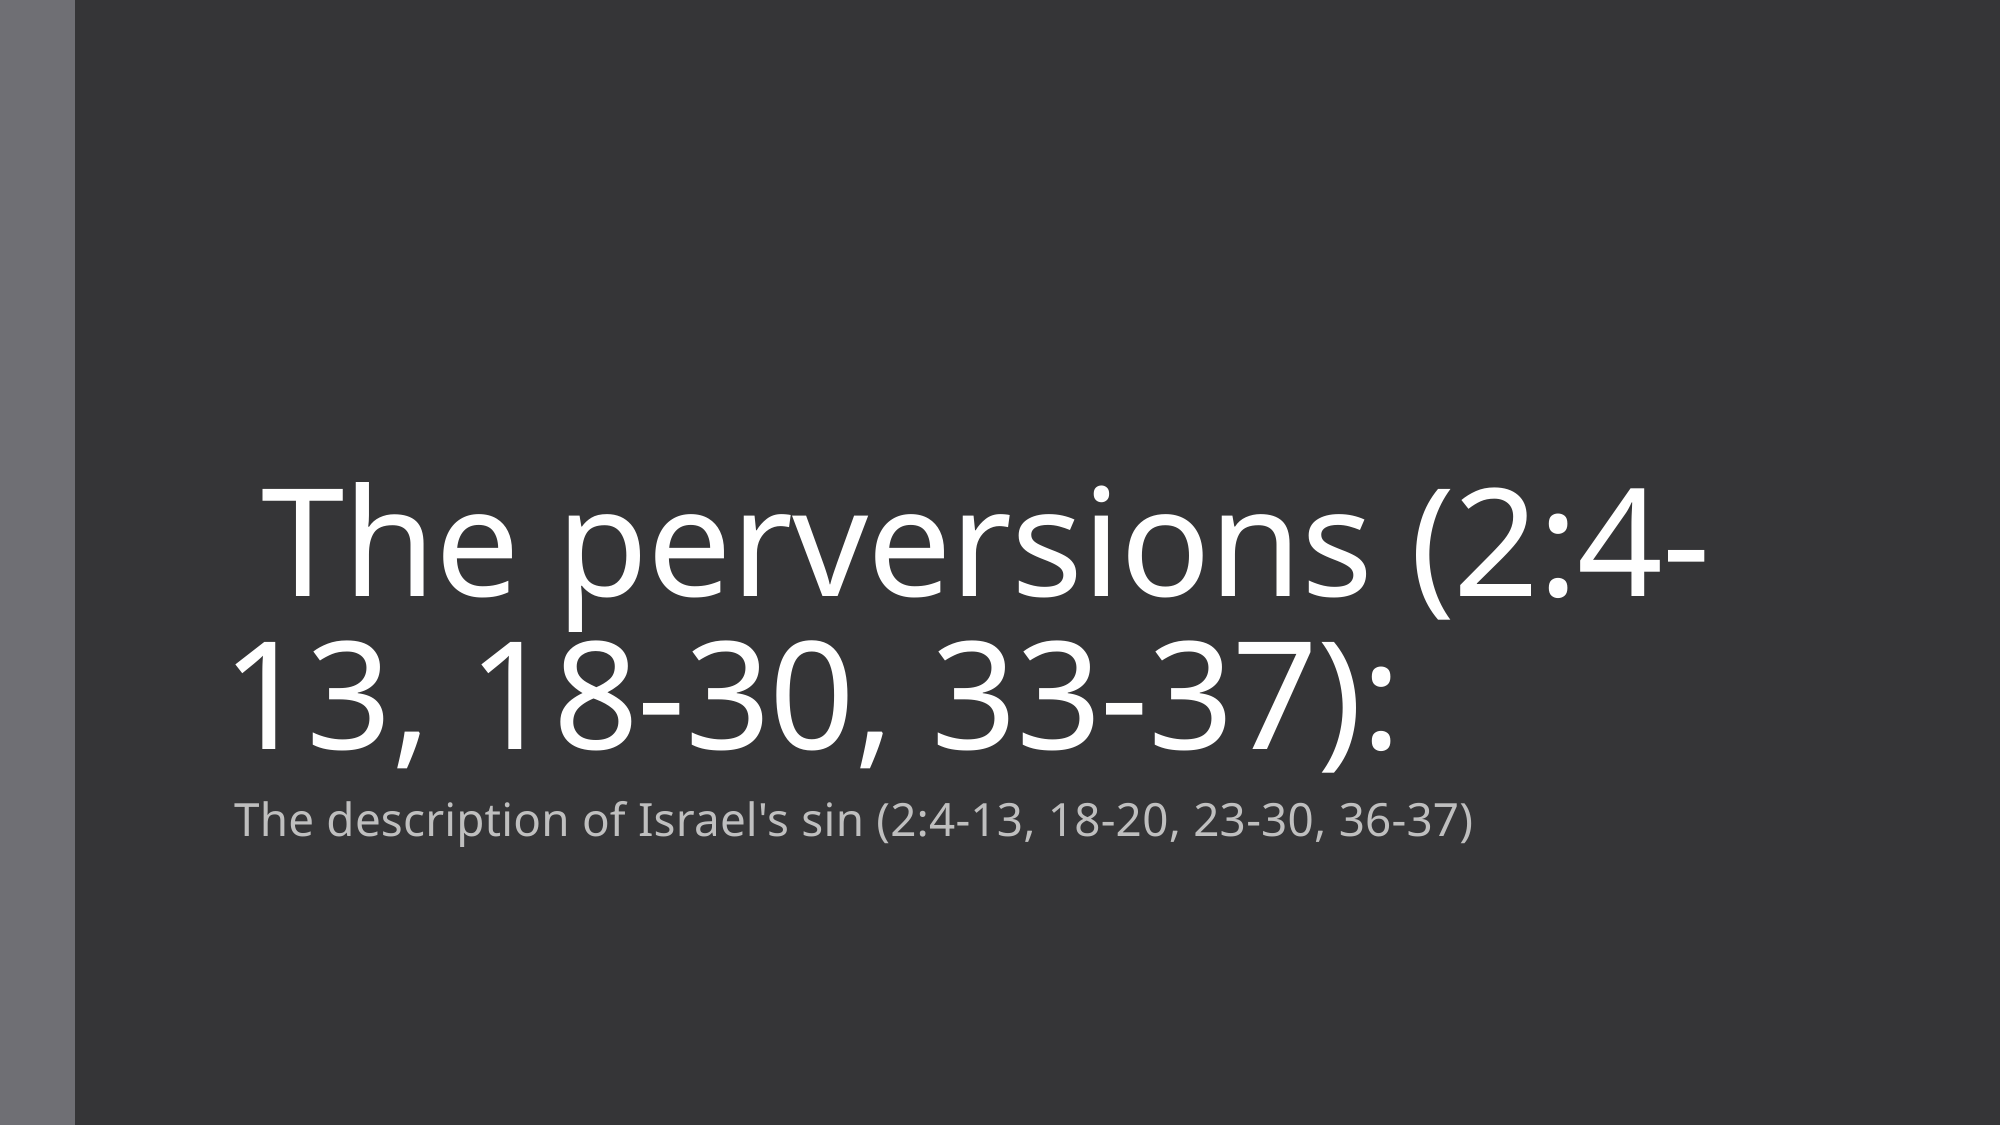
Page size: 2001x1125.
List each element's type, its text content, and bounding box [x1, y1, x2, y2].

subtitle The description of Israel's sin (2:4-13, 18-20, 23-30, 36-37) [206, 787, 1752, 1066]
title The perversions (2:4-13, 18-30, 33-37): [206, 124, 1752, 787]
